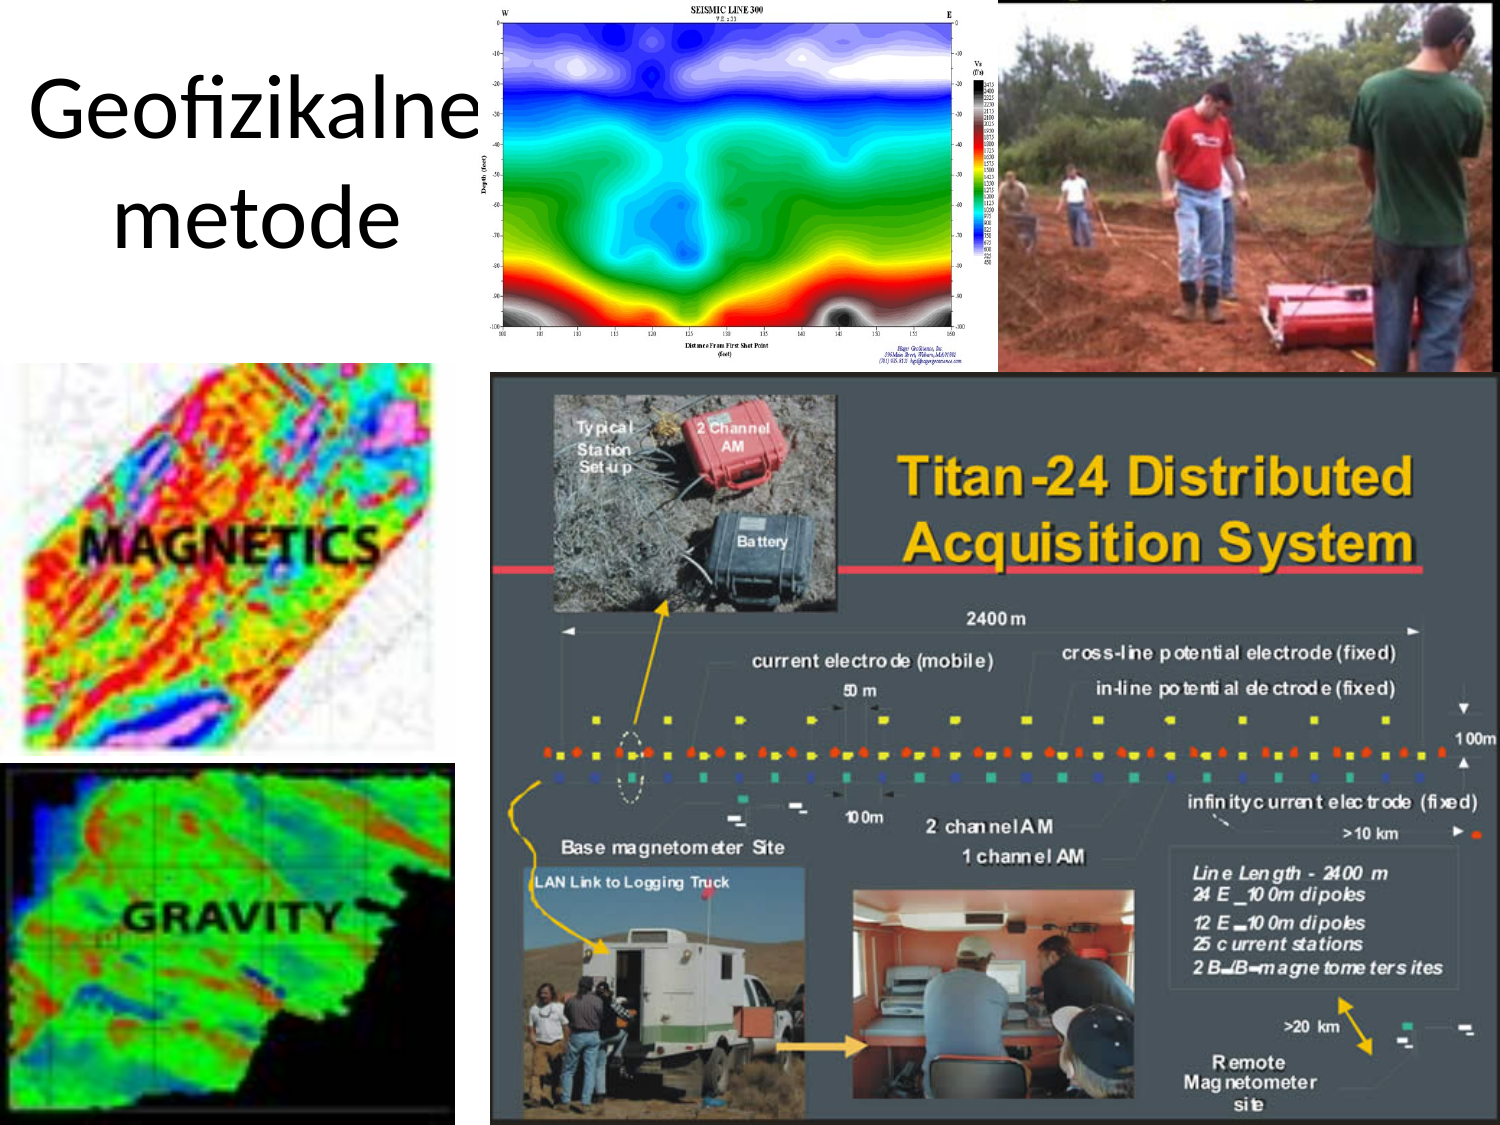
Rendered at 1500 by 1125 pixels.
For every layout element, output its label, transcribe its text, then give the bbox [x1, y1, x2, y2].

picture [0, 363, 455, 756]
picture [478, 0, 1500, 1125]
title Geofizikalne metode [0, 0, 478, 315]
picture [0, 763, 455, 1125]
